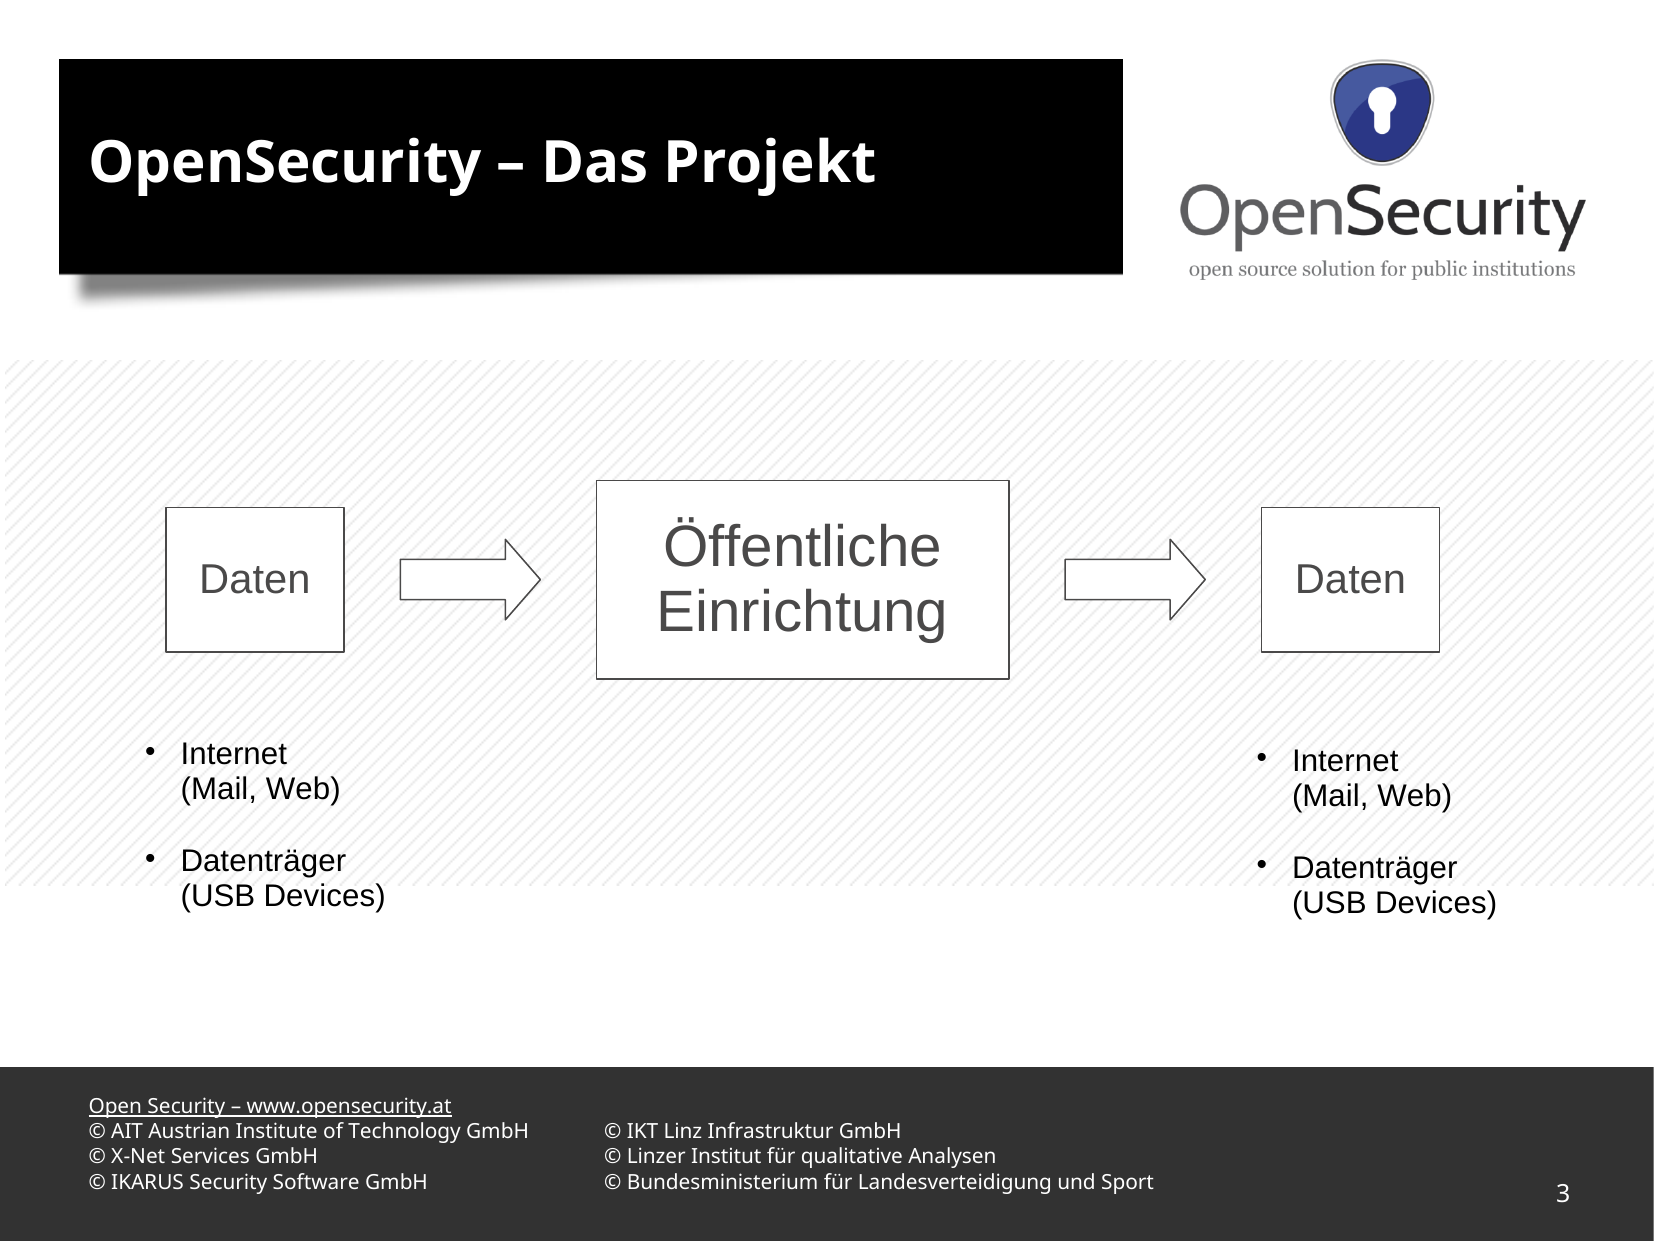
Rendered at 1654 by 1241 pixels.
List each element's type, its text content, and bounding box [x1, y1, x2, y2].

text_box <Nummer> [1328, 1175, 1571, 1240]
text_box Öffentliche Einrichtung [596, 480, 1009, 679]
text_box Open Security – www.opensecurity.at © AIT Austrian Institute of Technology GmbH © IKT Linz Infrastruktur GmbH © X-Net Services GmbH © Linzer Institut für qualitative Analysen © IKARUS Security Software GmbH © Bundesministerium für Landesverteidigung und Sport [88, 1092, 1270, 1226]
text_box [1065, 539, 1206, 620]
picture [1180, 59, 1586, 280]
text_box [400, 539, 541, 620]
text_box Internet (Mail, Web) Datenträger (USB Devices) [1241, 736, 1531, 925]
picture [59, 59, 1123, 312]
picture [0, 1067, 1654, 1241]
picture [5, 360, 1654, 886]
text_box Daten [165, 507, 344, 652]
text_box OpenSecurity – Das Projekt [88, 58, 1122, 266]
text_box Internet (Mail, Web) Datenträger (USB Devices) [130, 729, 419, 919]
text_box Daten [1261, 507, 1440, 652]
